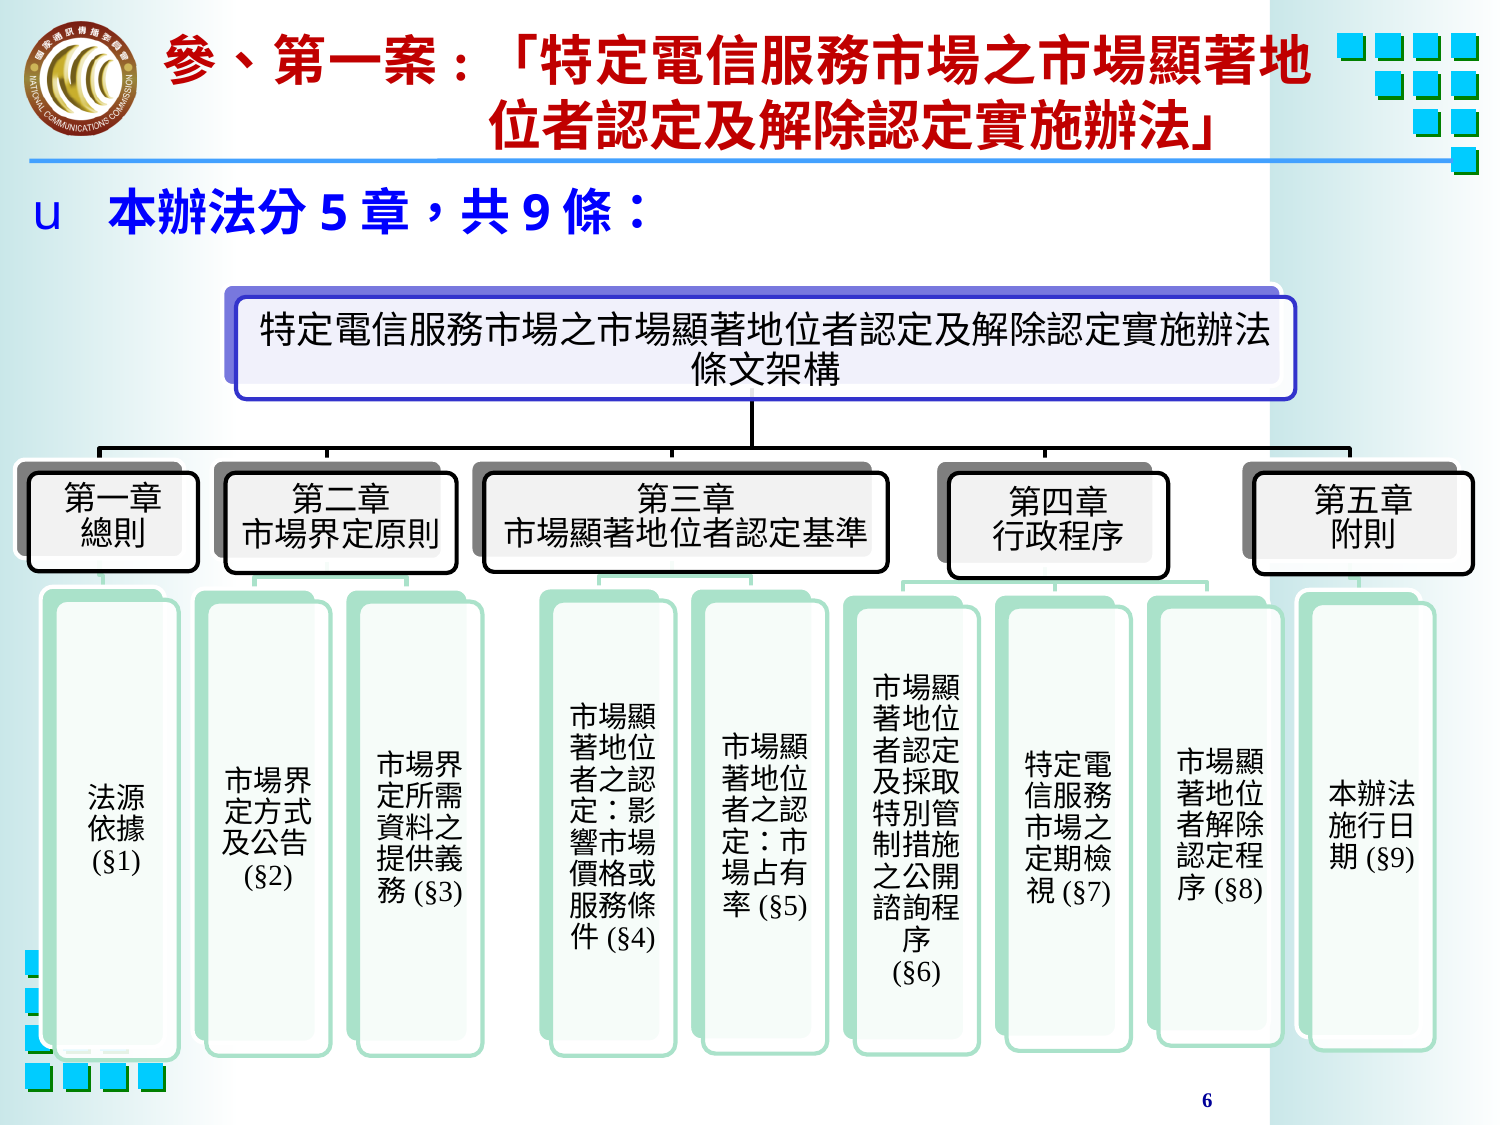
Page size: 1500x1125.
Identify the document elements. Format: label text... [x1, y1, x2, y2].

text_box 特定電信服務市場之定期檢視(§7) [1006, 606, 1131, 1051]
text_box 市場界定所需資料之提供義務(§3) [358, 601, 483, 1056]
text_box 第二章 市場界定原則 [225, 472, 457, 573]
text_box [537, 587, 662, 1043]
text_box [1240, 459, 1460, 562]
text_box 市場顯著地位者之認定：市場占有率(§5) [702, 600, 828, 1054]
text_box 市場顯著地位者認定及採取特別管制措施之公開諮詢程序 (§6) [854, 606, 980, 1055]
text_box [992, 593, 1118, 1038]
text_box 本辦法分5章，共9條： [18, 173, 1110, 267]
text_box 本辦法施行日期(§9) [1310, 602, 1435, 1051]
text_box 市場顯著地位者解除認定程序(§8) [1158, 606, 1283, 1046]
title 參、第一案:「特定電信服務市場之市場顯著地位者認定及解除認定實施辦法」 [147, 19, 1329, 150]
text_box [689, 587, 814, 1041]
text_box 市場界定方式及公告(§2) [206, 601, 331, 1056]
text_box [40, 586, 165, 1048]
text_box 特定電信服務市場之市場顯著地位者認定及解除認定實施辦法條文架構 [235, 296, 1296, 400]
text_box [840, 593, 966, 1042]
text_box [1296, 589, 1421, 1038]
text_box 法源 依據 (§1) [54, 599, 179, 1061]
text_box [1144, 593, 1269, 1033]
text_box [14, 459, 185, 559]
text_box 第四章 行政程序 [948, 472, 1169, 579]
text_box [470, 459, 874, 559]
text_box [222, 283, 1282, 387]
text_box [935, 459, 1155, 566]
text_box 市場顯著地位者之認定：影響市場價格或服務條件(§4) [551, 600, 676, 1056]
text_box [192, 588, 317, 1043]
text_box 第五章 附則 [1254, 472, 1474, 575]
text_box [344, 588, 469, 1043]
text_box [211, 459, 443, 560]
text_box 第一章 總則 [28, 472, 199, 572]
text_box 第三章 市場顯著地位者認定基準 [484, 472, 888, 572]
